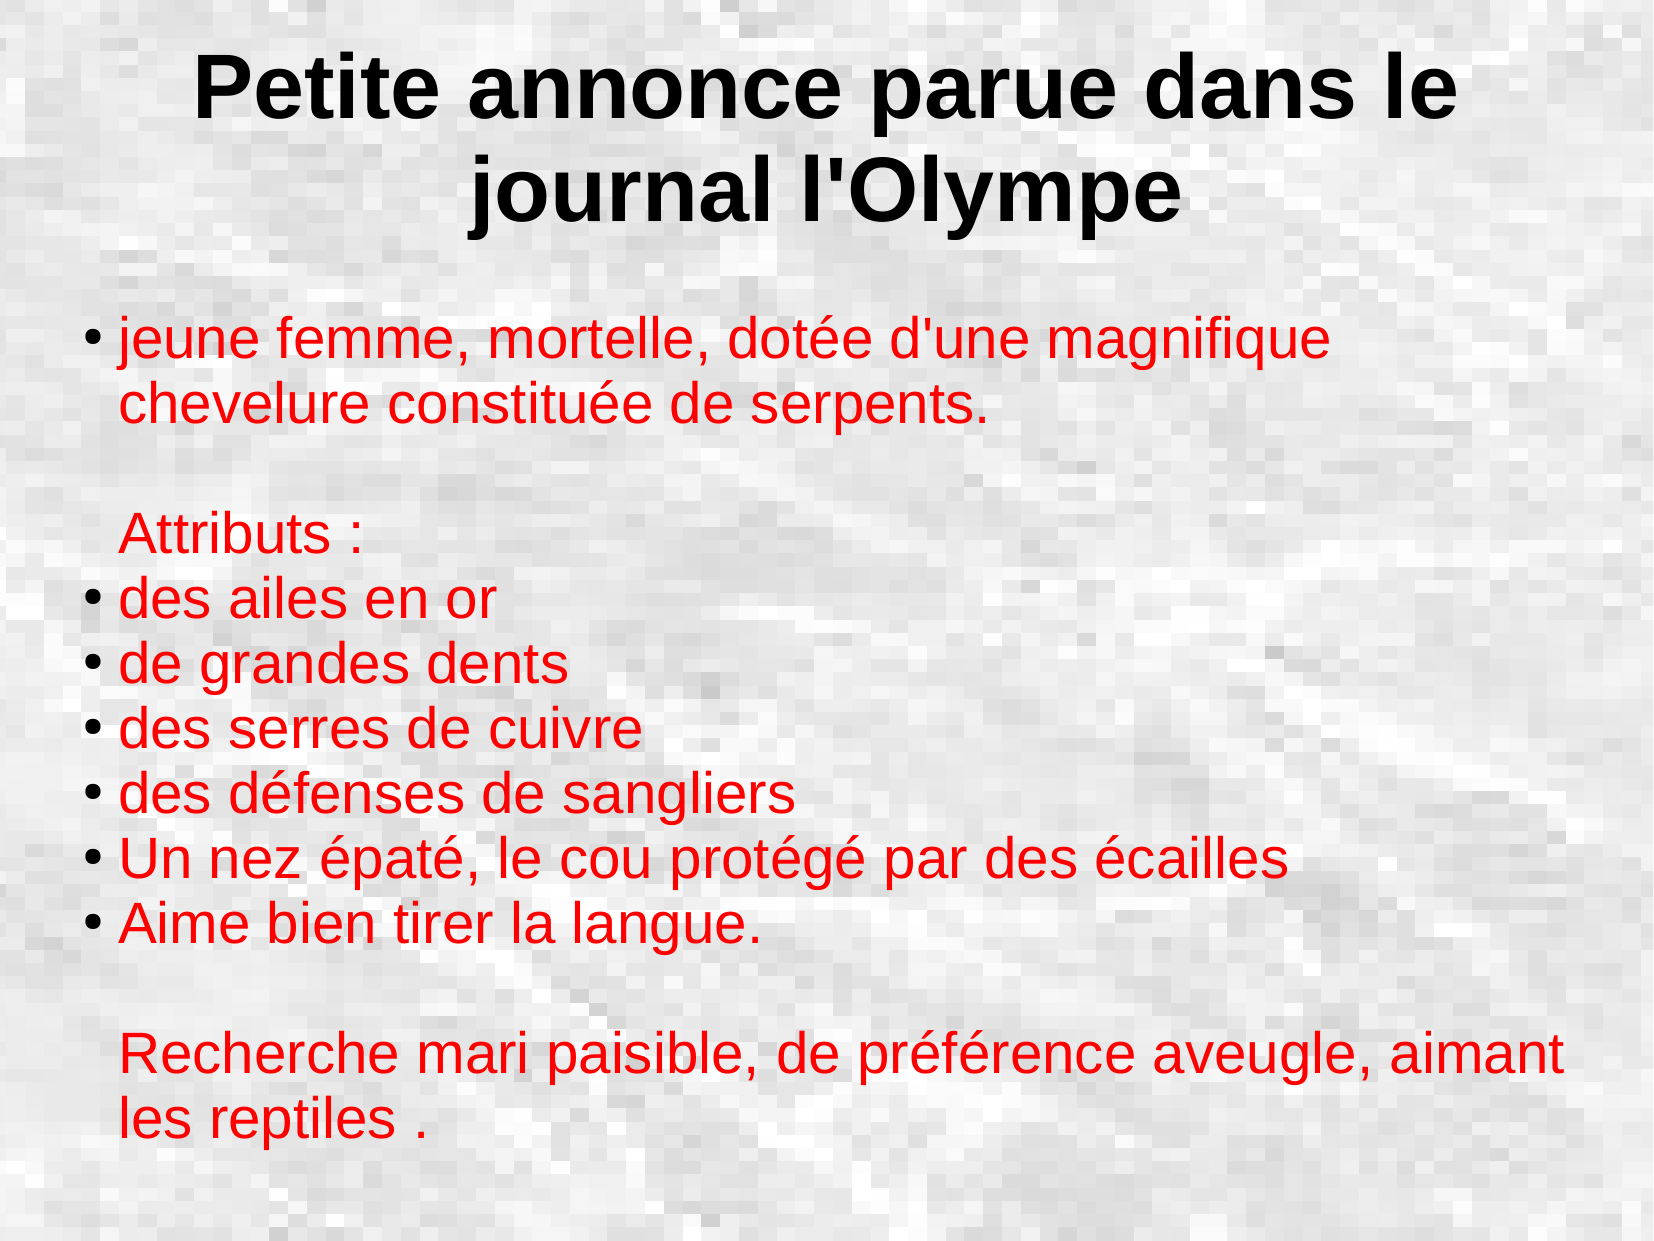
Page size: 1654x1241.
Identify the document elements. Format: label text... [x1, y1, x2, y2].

picture [0, 0, 1654, 1241]
subtitle Petite annonce parue dans le journal l'Olympe jeune femme, mortelle, dotée d'une magnifique chevelure constituée de serpents. Attributs : des ailes en or de grandes dents des serres de cuivre des défenses de sangliers Un nez épaté, le cou protégé par des écailles Aime bien tirer la langue. Recherche mari paisible, de préférence aveugle, aimant les reptiles . [82, 35, 1571, 1241]
